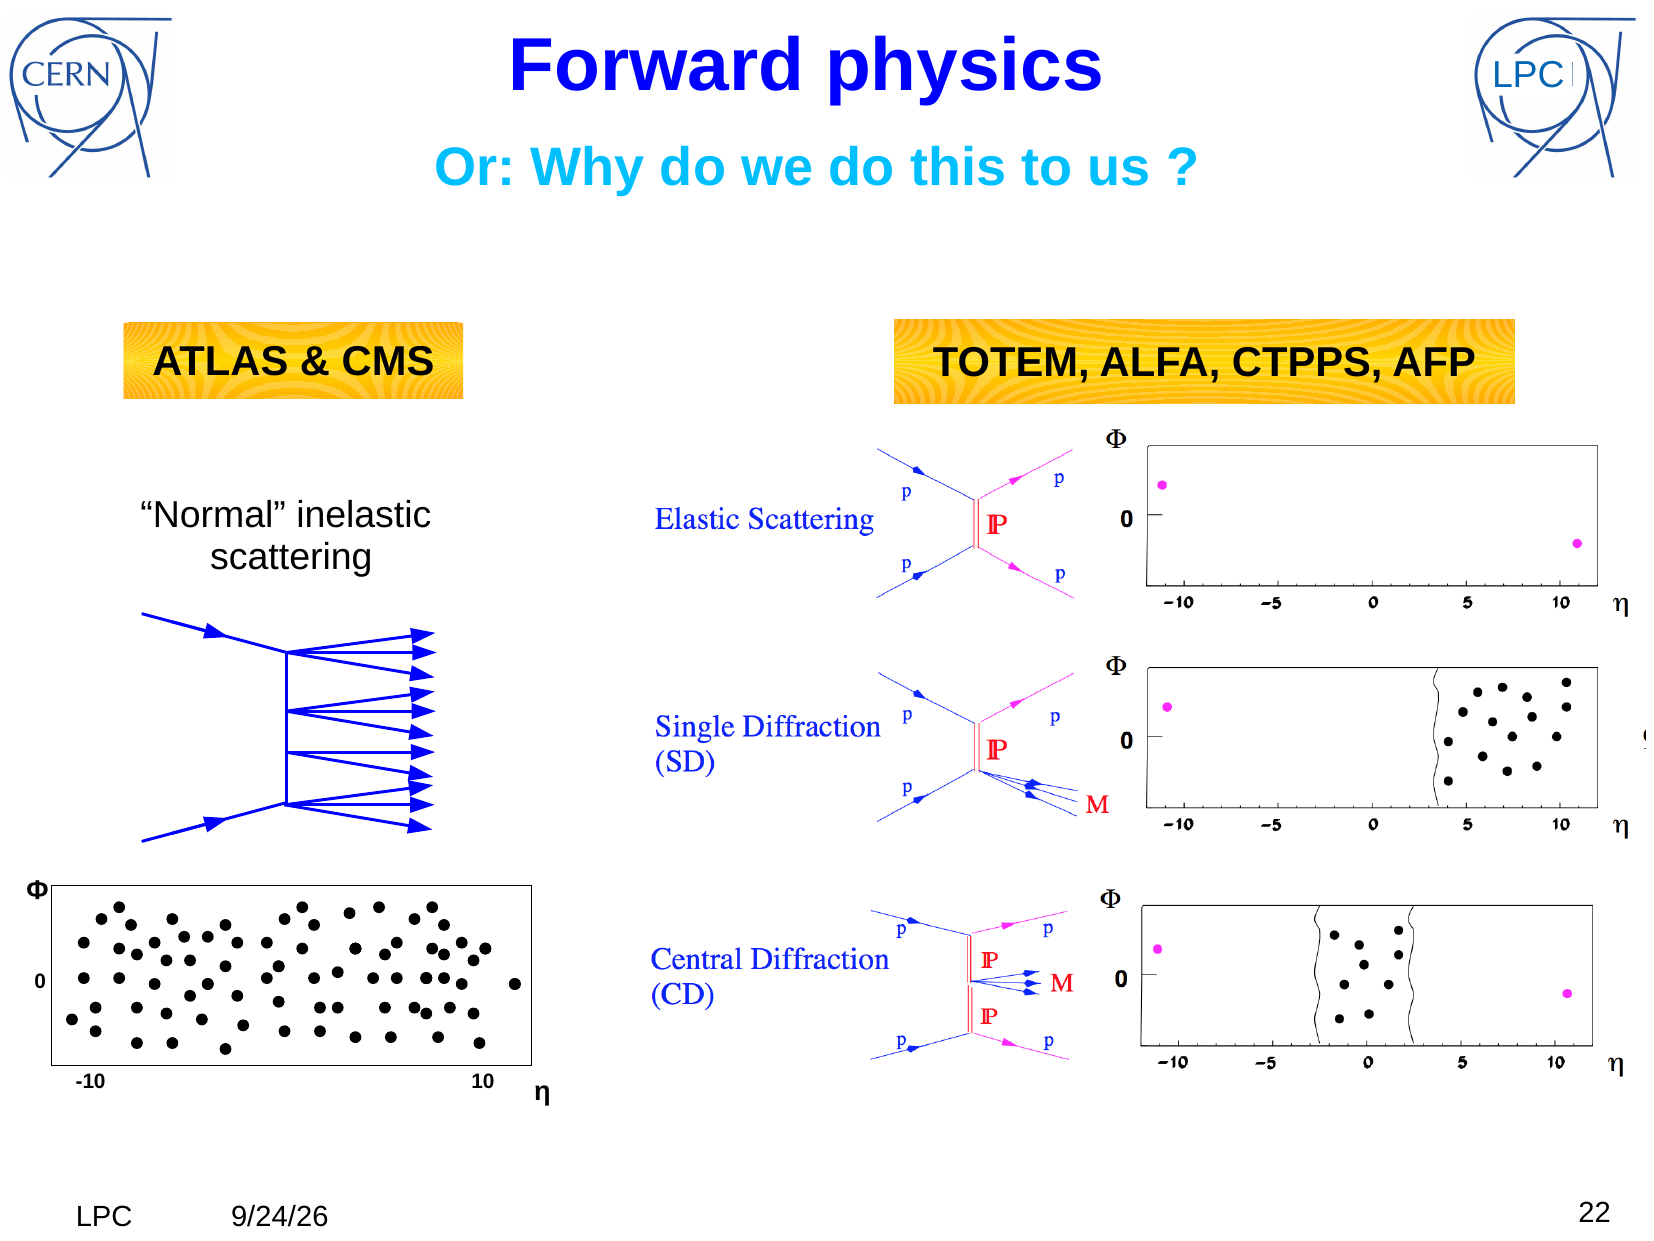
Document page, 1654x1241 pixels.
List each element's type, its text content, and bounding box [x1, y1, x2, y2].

text_box [260, 936, 273, 949]
text_box [219, 960, 232, 973]
text_box [379, 1001, 391, 1014]
text_box [148, 978, 161, 990]
text_box [184, 989, 197, 1002]
text_box “Normal” inelastic scattering [125, 483, 457, 589]
text_box [467, 1007, 480, 1020]
text_box [66, 1013, 78, 1026]
text_box [184, 954, 197, 967]
text_box [390, 936, 403, 949]
text_box 10 [456, 1056, 510, 1107]
text_box [373, 901, 385, 914]
text_box [438, 972, 450, 985]
picture [5, 14, 173, 180]
text_box [367, 972, 380, 985]
text_box [508, 978, 521, 990]
text_box [160, 1007, 173, 1020]
text_box ATLAS & CMS [123, 325, 464, 397]
text_box [195, 1013, 208, 1026]
text_box [201, 978, 214, 990]
text_box [219, 1043, 232, 1055]
text_box [148, 936, 161, 949]
text_box [260, 972, 273, 985]
text_box [455, 936, 468, 949]
text_box [125, 919, 137, 931]
text_box [331, 966, 344, 979]
text_box [479, 942, 492, 955]
text_box [95, 913, 108, 925]
text_box Φ [11, 861, 61, 919]
text_box [178, 930, 191, 943]
text_box [390, 972, 403, 985]
text_box [308, 972, 321, 985]
text_box [384, 1031, 397, 1044]
text_box [443, 1001, 456, 1014]
text_box [89, 1001, 102, 1014]
text_box [130, 948, 143, 961]
text_box [278, 913, 291, 925]
text_box [89, 1025, 102, 1038]
text_box [113, 942, 126, 955]
text_box [77, 972, 90, 985]
text_box -10 [60, 1056, 121, 1107]
text_box TOTEM, ALFA, CTPPS, AFP [894, 319, 1515, 404]
picture [1470, 14, 1638, 180]
text_box [201, 930, 214, 943]
text_box [231, 989, 244, 1002]
text_box [426, 901, 439, 914]
text_box η [519, 1062, 566, 1120]
picture [632, 395, 1646, 859]
text_box [113, 972, 126, 985]
text_box [296, 942, 309, 955]
text_box [231, 936, 244, 949]
text_box [349, 1031, 362, 1044]
text_box [408, 1001, 433, 1020]
text_box [113, 901, 126, 914]
text_box [343, 907, 356, 920]
title Forward physics Or: Why do we do this to us ? [173, 0, 1461, 186]
text_box [166, 1037, 179, 1049]
text_box [420, 972, 433, 985]
text_box [308, 919, 321, 931]
text_box [467, 954, 480, 967]
text_box [408, 913, 421, 925]
text_box [455, 978, 468, 990]
text_box [426, 942, 450, 961]
text_box [331, 1001, 344, 1014]
text_box [349, 942, 362, 955]
text_box [272, 995, 285, 1008]
text_box [438, 919, 450, 931]
text_box [130, 1001, 143, 1014]
text_box [160, 954, 173, 967]
text_box [432, 1031, 445, 1044]
text_box [278, 1025, 291, 1038]
text_box [237, 1019, 250, 1032]
text_box [272, 960, 285, 973]
text_box [473, 1037, 486, 1049]
text_box [314, 1001, 326, 1014]
text_box [166, 913, 179, 925]
text_box [130, 1037, 143, 1049]
text_box [314, 1025, 326, 1038]
picture [626, 862, 1641, 1103]
text_box [219, 919, 232, 931]
text_box [379, 948, 391, 961]
text_box 0 [19, 956, 61, 1007]
text_box [77, 936, 90, 949]
text_box [296, 901, 309, 914]
